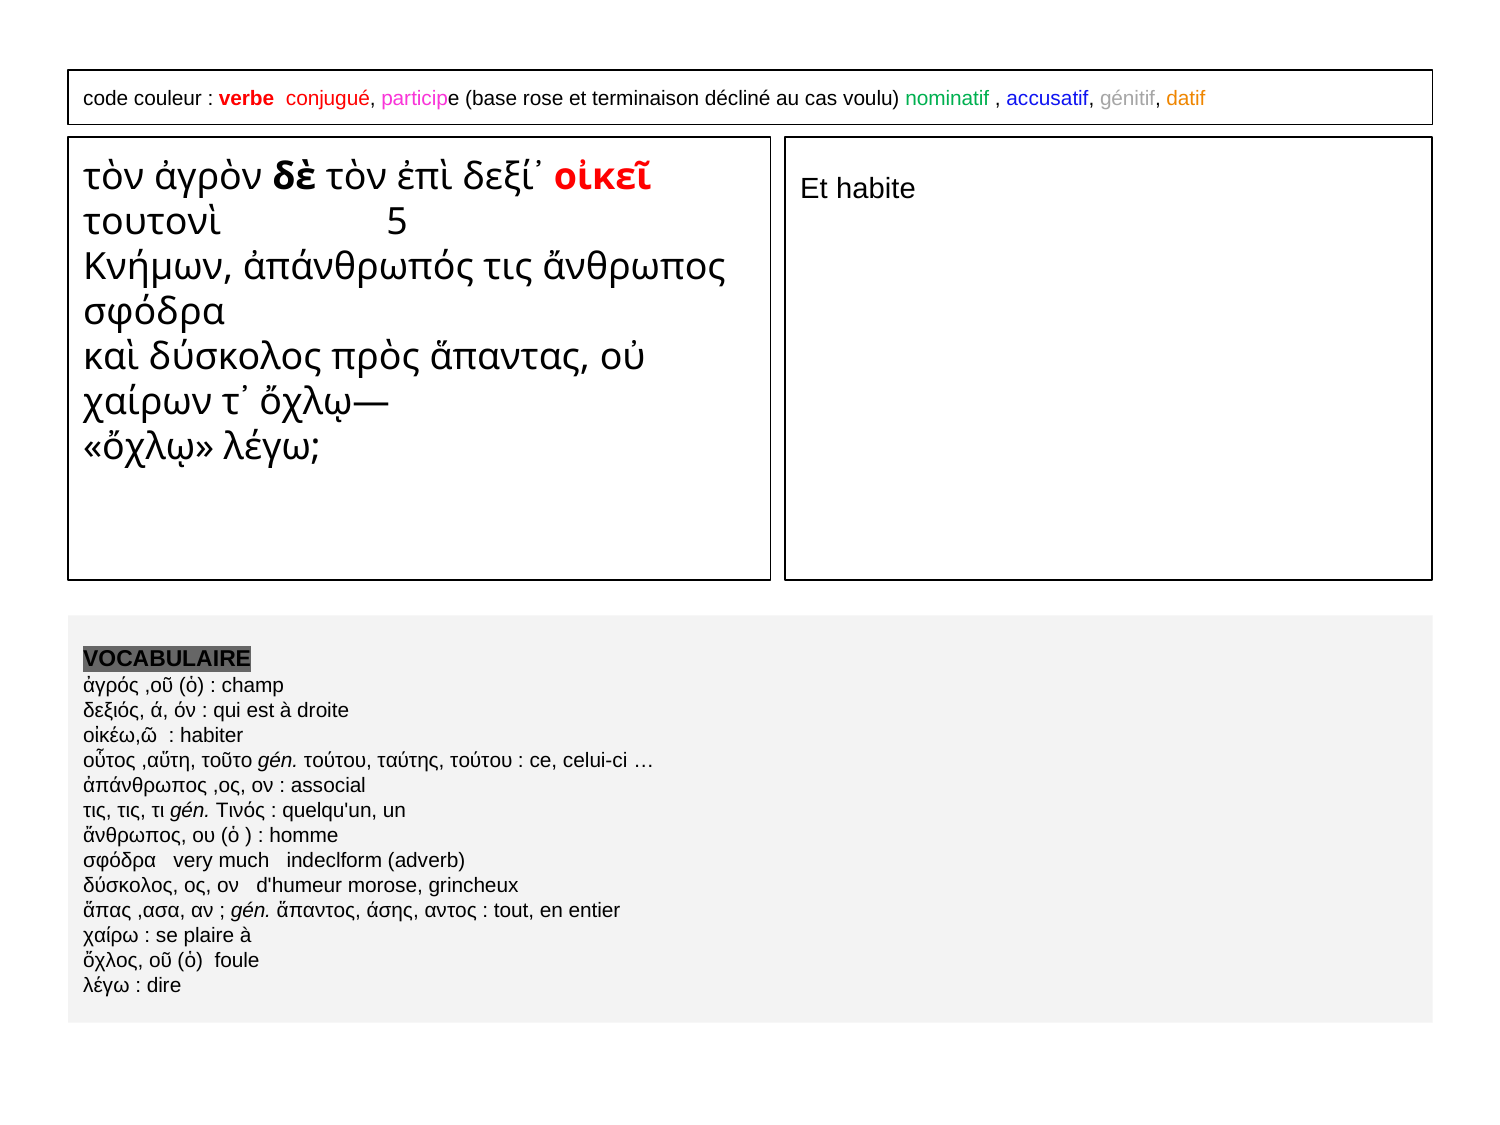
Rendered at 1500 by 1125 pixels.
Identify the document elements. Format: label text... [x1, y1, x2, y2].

text_box Et habite [785, 136, 1432, 581]
text_box code couleur : verbe conjugué, participe (base rose et terminaison décliné au cas voulu) nominatif , accusatif, génitif, datif [68, 70, 1433, 125]
text_box τὸν ἀγρὸν δὲ τὸν ἐπὶ δεξί᾽ οἰκεῖ τουτονὶ 5 Κνήμων, ἀπάνθρωπός τις ἄνθρωπος σφόδρα καὶ δύσκολος πρὸς ἅπαντας, οὐ χαίρων τ᾽ ὄχλῳ— «ὄχλῳ» λέγω; [68, 136, 771, 581]
text_box VOCABULAIRE ἀγρός ,οῦ (ὁ) : champ δεξιός, ά, όν : qui est à droite οἰκέω,ῶ : habiter οὗτος ,αὕτη, τοῦτο gén. τούτου, ταύτης, τούτου : ce, celui-ci … ἀπάνθρωπος ,ος, ον : associal τις, τις, τι gén. Τινός : quelqu'un, un ἄνθρωπος, ου (ὁ ) : homme σφόδρα very much indeclform (adverb) δύσκολος, ος, ον d'humeur morose, grincheux ἅπας ,ασα, αν ; gén. ἅπαντος, άσης, αντος : tout, en entier χαίρω : se plaire à ὄχλος, οῦ (ὁ) foule λέγω : dire [68, 615, 1433, 1023]
